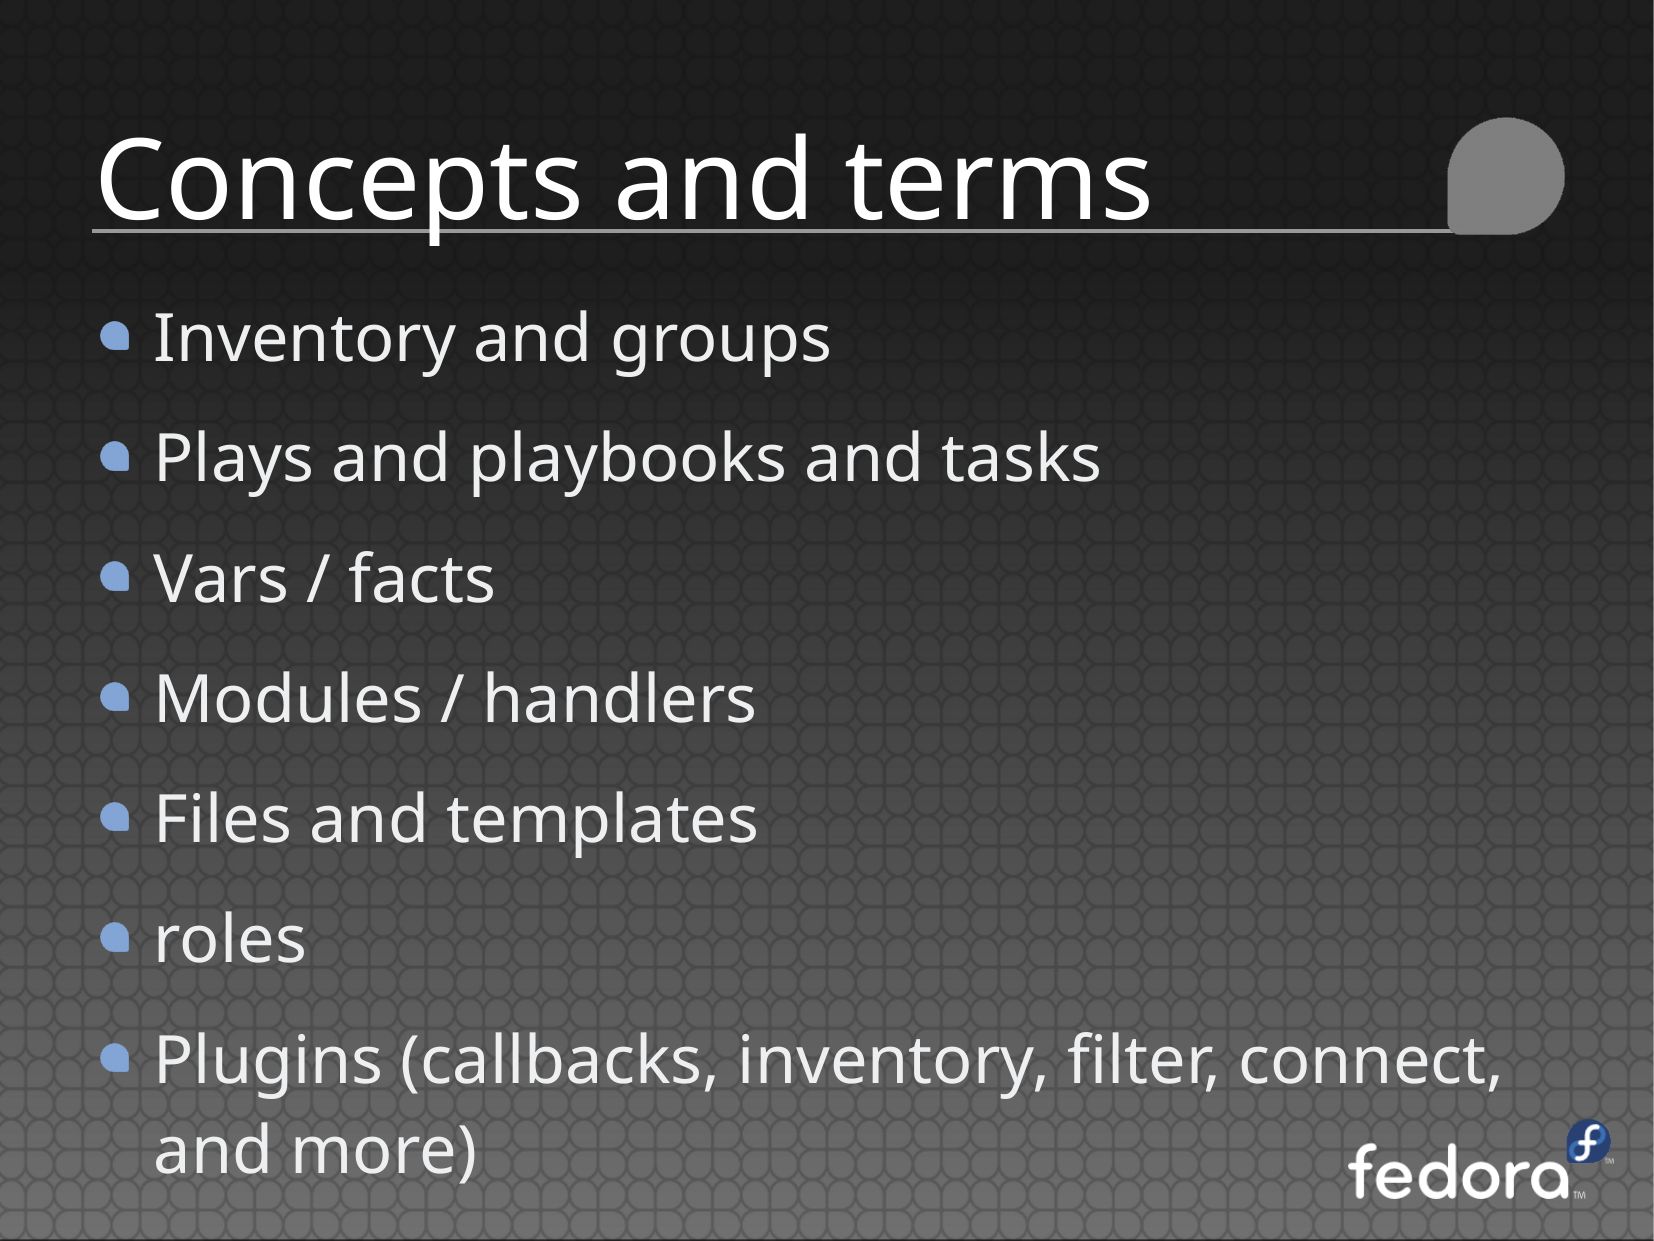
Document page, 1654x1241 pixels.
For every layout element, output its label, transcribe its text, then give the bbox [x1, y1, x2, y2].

title Concepts and terms [94, 100, 1426, 251]
picture [0, 0, 1654, 1241]
list Inventory and groups Plays and playbooks and tasks Vars / facts Modules / handlers Files and templates roles Plugins (callbacks, inventory, filter, connect, and more) [82, 290, 1571, 1094]
